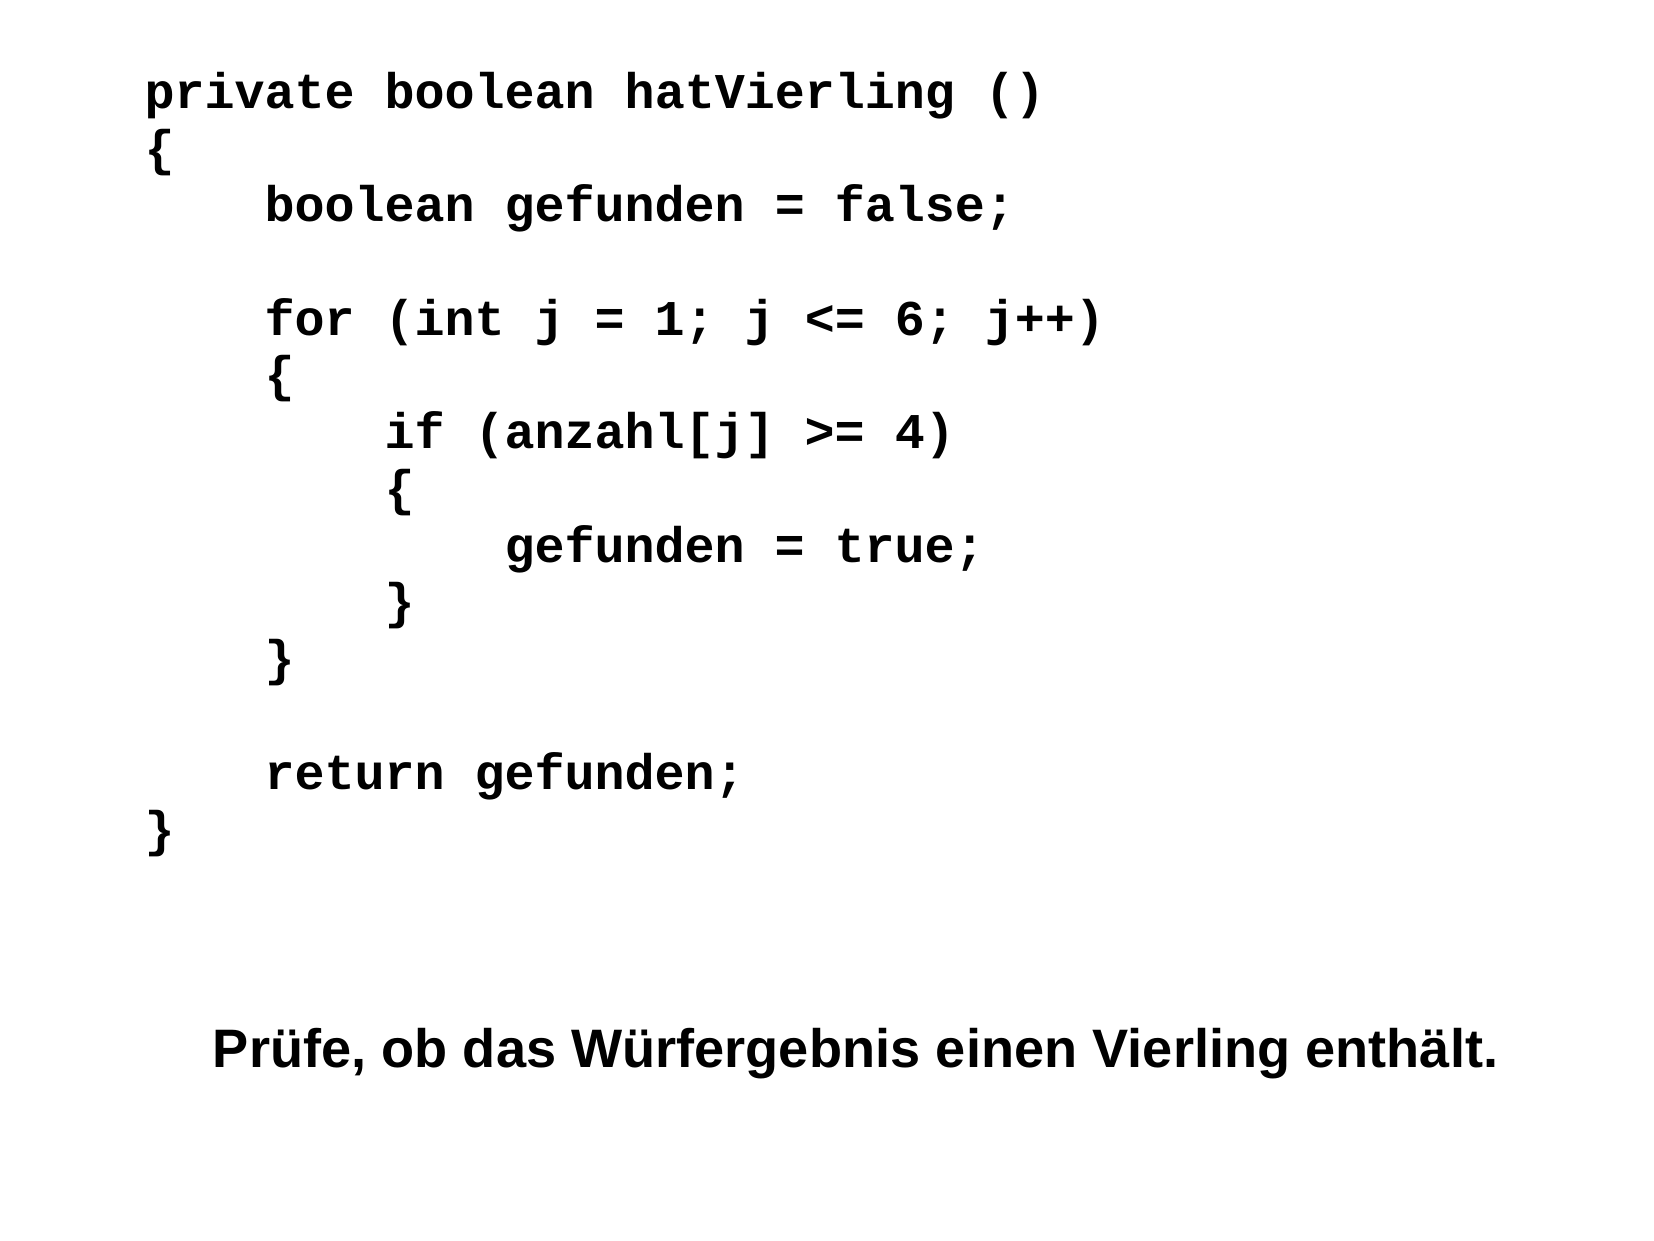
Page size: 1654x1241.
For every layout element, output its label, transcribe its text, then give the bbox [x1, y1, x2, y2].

text_box private boolean hatVierling () { boolean gefunden = false; for (int j = 1; j <= 6; j++) { if (anzahl[j] >= 4) { gefunden = true; } } return gefunden; } [129, 59, 1607, 869]
text_box Prüfe, ob das Würfergebnis einen Vierling enthält. [118, 1011, 1595, 1089]
